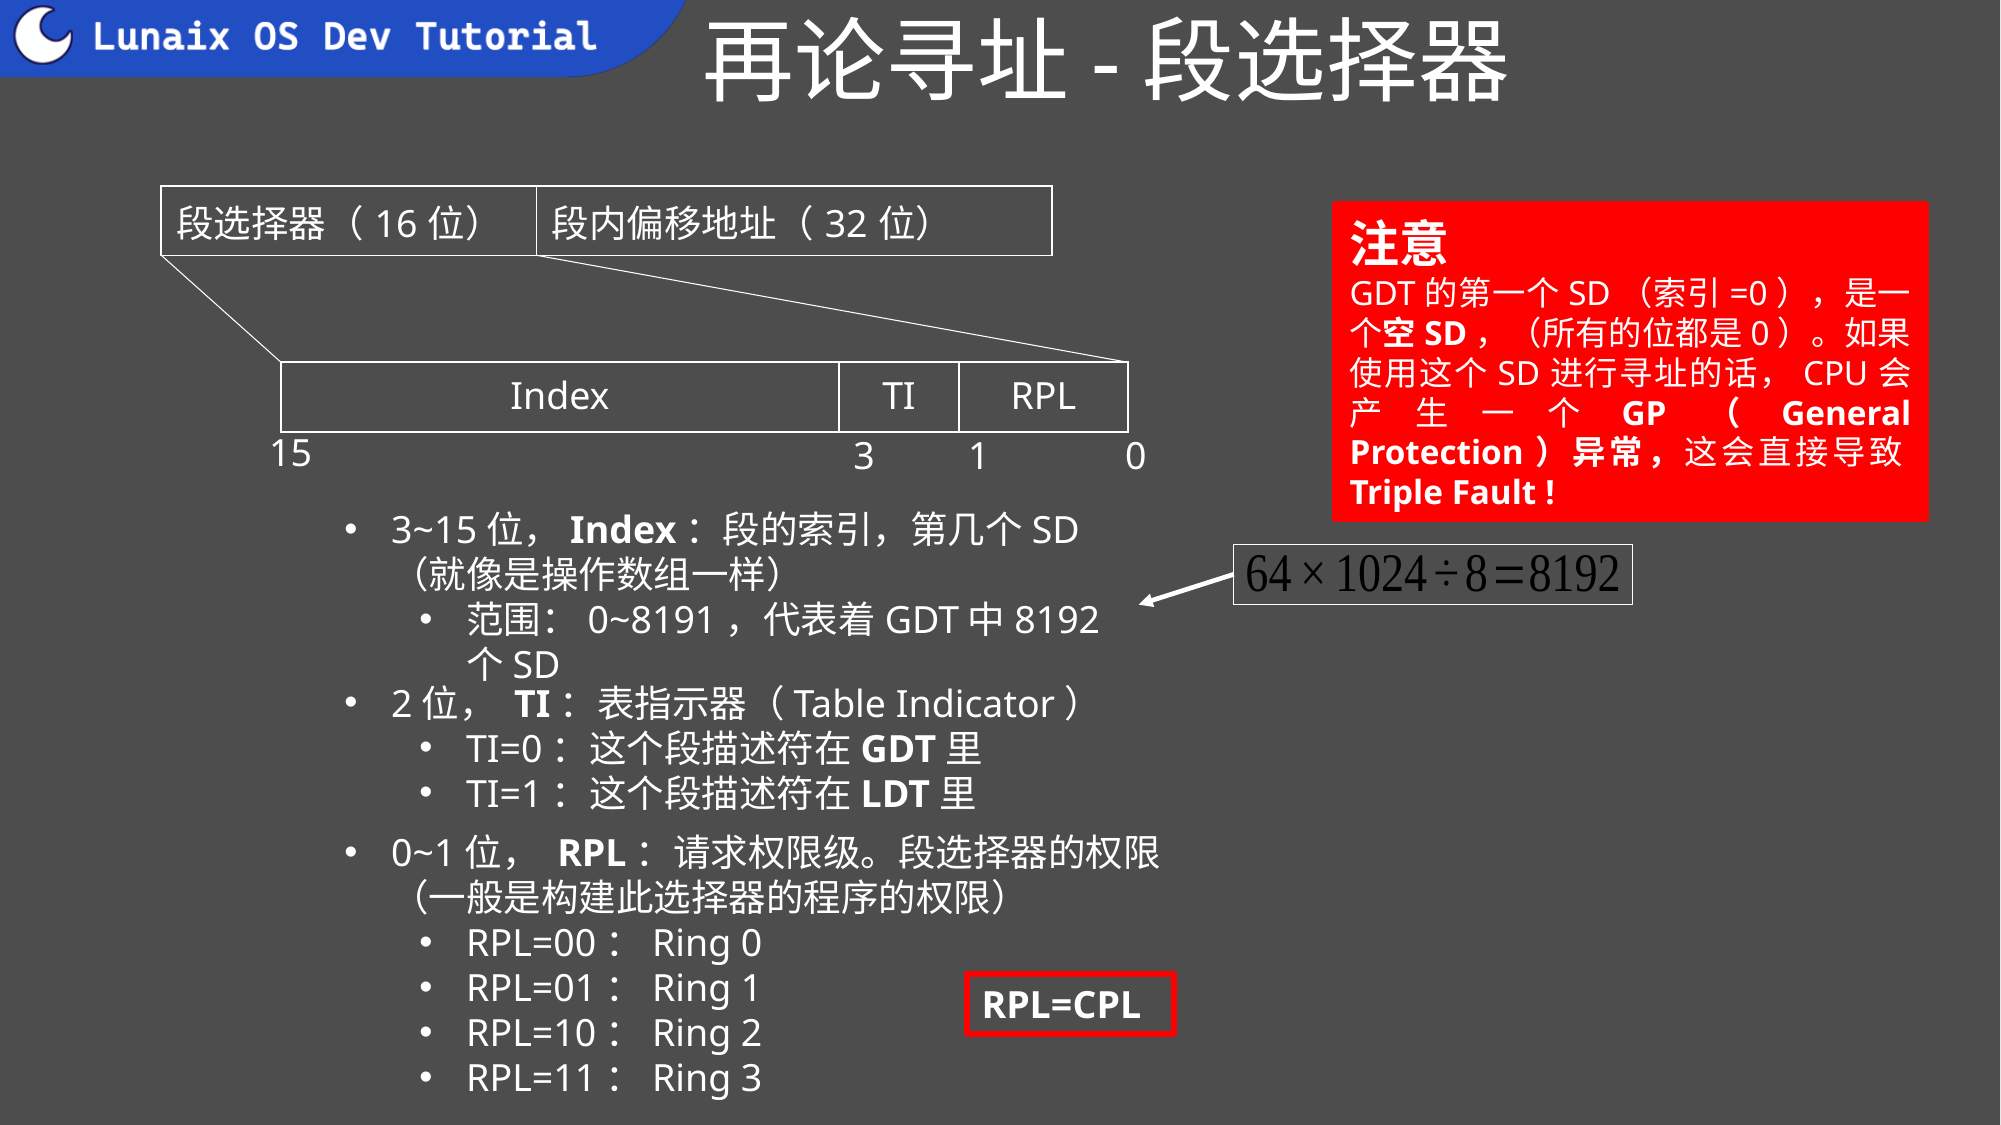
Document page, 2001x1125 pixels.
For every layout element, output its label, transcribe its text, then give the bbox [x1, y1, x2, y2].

text_box 0 [1110, 424, 1164, 485]
text_box 15 [254, 421, 330, 482]
table_header Index [282, 363, 838, 431]
text_box 0~1位， RPL：请求权限级。段选择器的权限（一般是构建此选择器的程序的权限） RPL=00：Ring 0 RPL=01：Ring 1 RPL=10：Ring 2 RPL=11：Ring 3 [329, 821, 1244, 1107]
title 再论寻址-段选择器 [687, 0, 1839, 130]
picture [0, 0, 2001, 1125]
text_box RPL=CPL [966, 973, 1175, 1034]
text_box 注意 GDT的第一个SD（索引=0），是一个空SD，（所有的位都是0）。如果使用这个SD进行寻址的话，CPU会产生一个GP（General Protection）异常，这会直接导致Triple Fault ! [1334, 204, 1927, 519]
table_header TI [840, 363, 958, 431]
text_box 2位， TI：表指示器（Table Indicator） TI=0：这个段描述符在GDT里 TI=1：这个段描述符在LDT里 [329, 672, 1149, 821]
table_header 段选择器（16位） [162, 187, 536, 255]
text_box 3 [838, 424, 892, 485]
chart [1233, 544, 1633, 605]
text_box 1 [953, 424, 1007, 485]
table_header 段内偏移地址（32位） [537, 187, 1051, 255]
text_box 3~15位，Index：段的索引，第几个SD（就像是操作数组一样） 范围：0~8191，代表着GDT中8192个SD [329, 498, 1149, 672]
table_header RPL [960, 363, 1127, 431]
